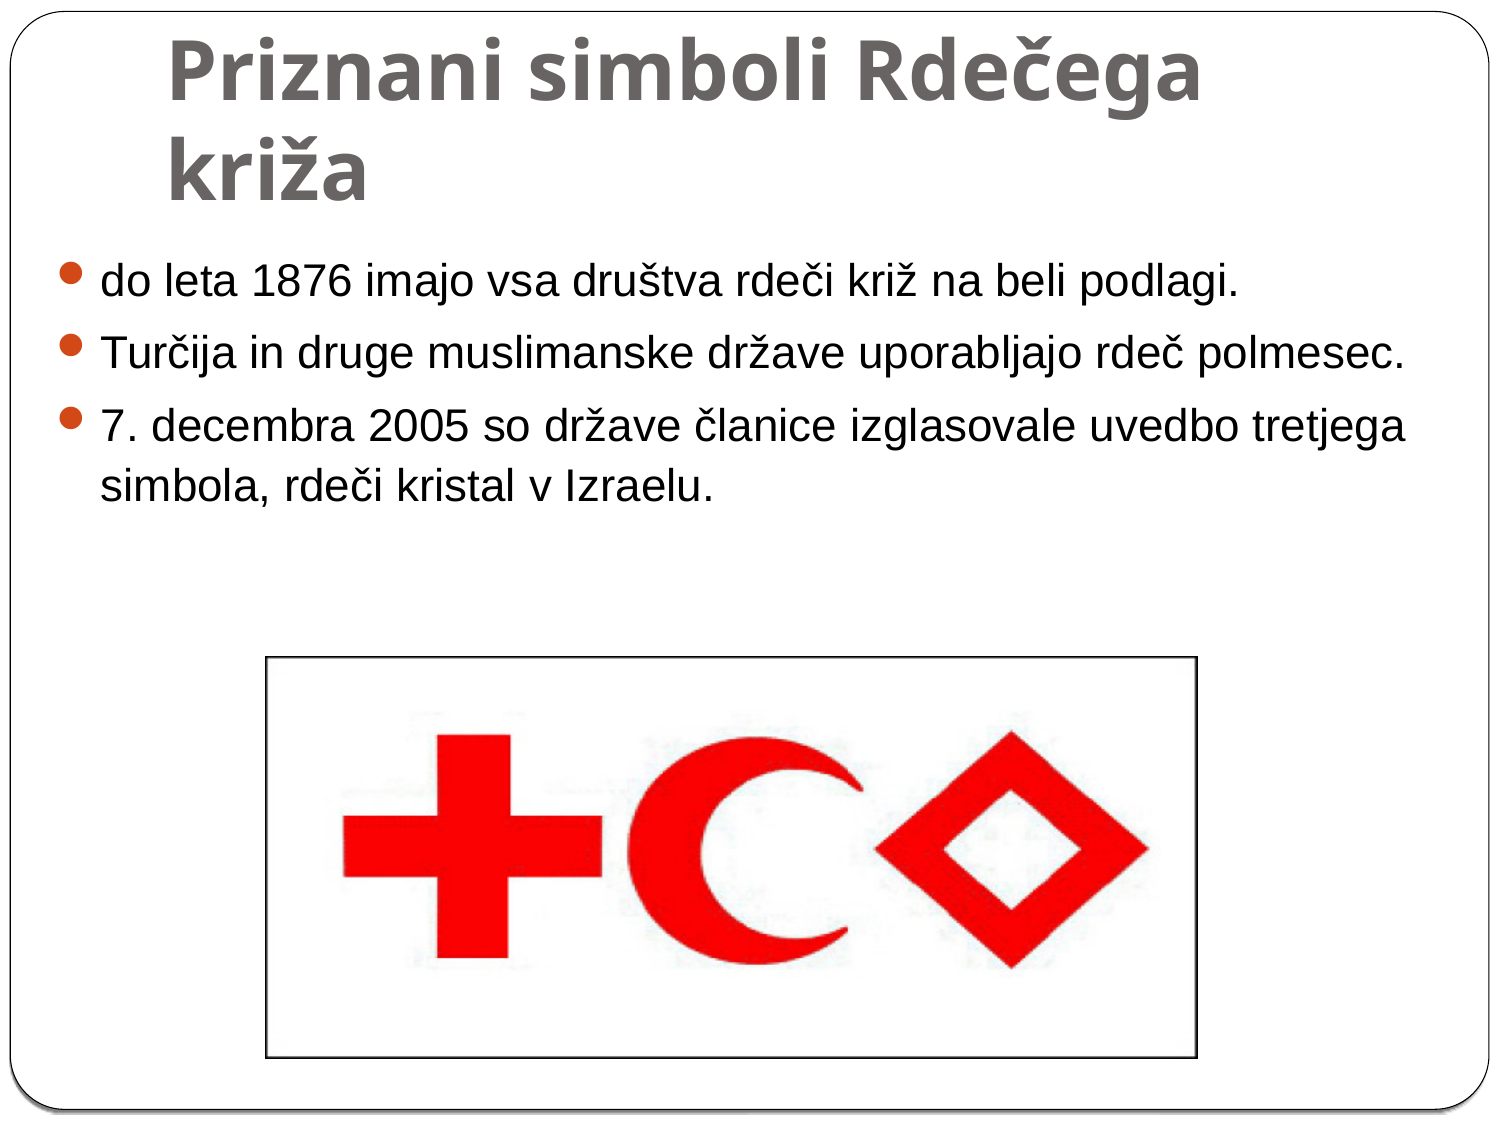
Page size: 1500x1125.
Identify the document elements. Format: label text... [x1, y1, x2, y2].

list do leta 1876 imajo vsa društva rdeči križ na beli podlagi. Turčija in druge muslimanske države uporabljajo rdeč polmesec. 7. decembra 2005 so države članice izglasovale uvedbo tretjega simbola, rdeči kristal v Izraelu. [41, 237, 1459, 634]
title Priznani simboli Rdečega križa [150, 45, 1425, 233]
picture [265, 656, 1198, 1059]
